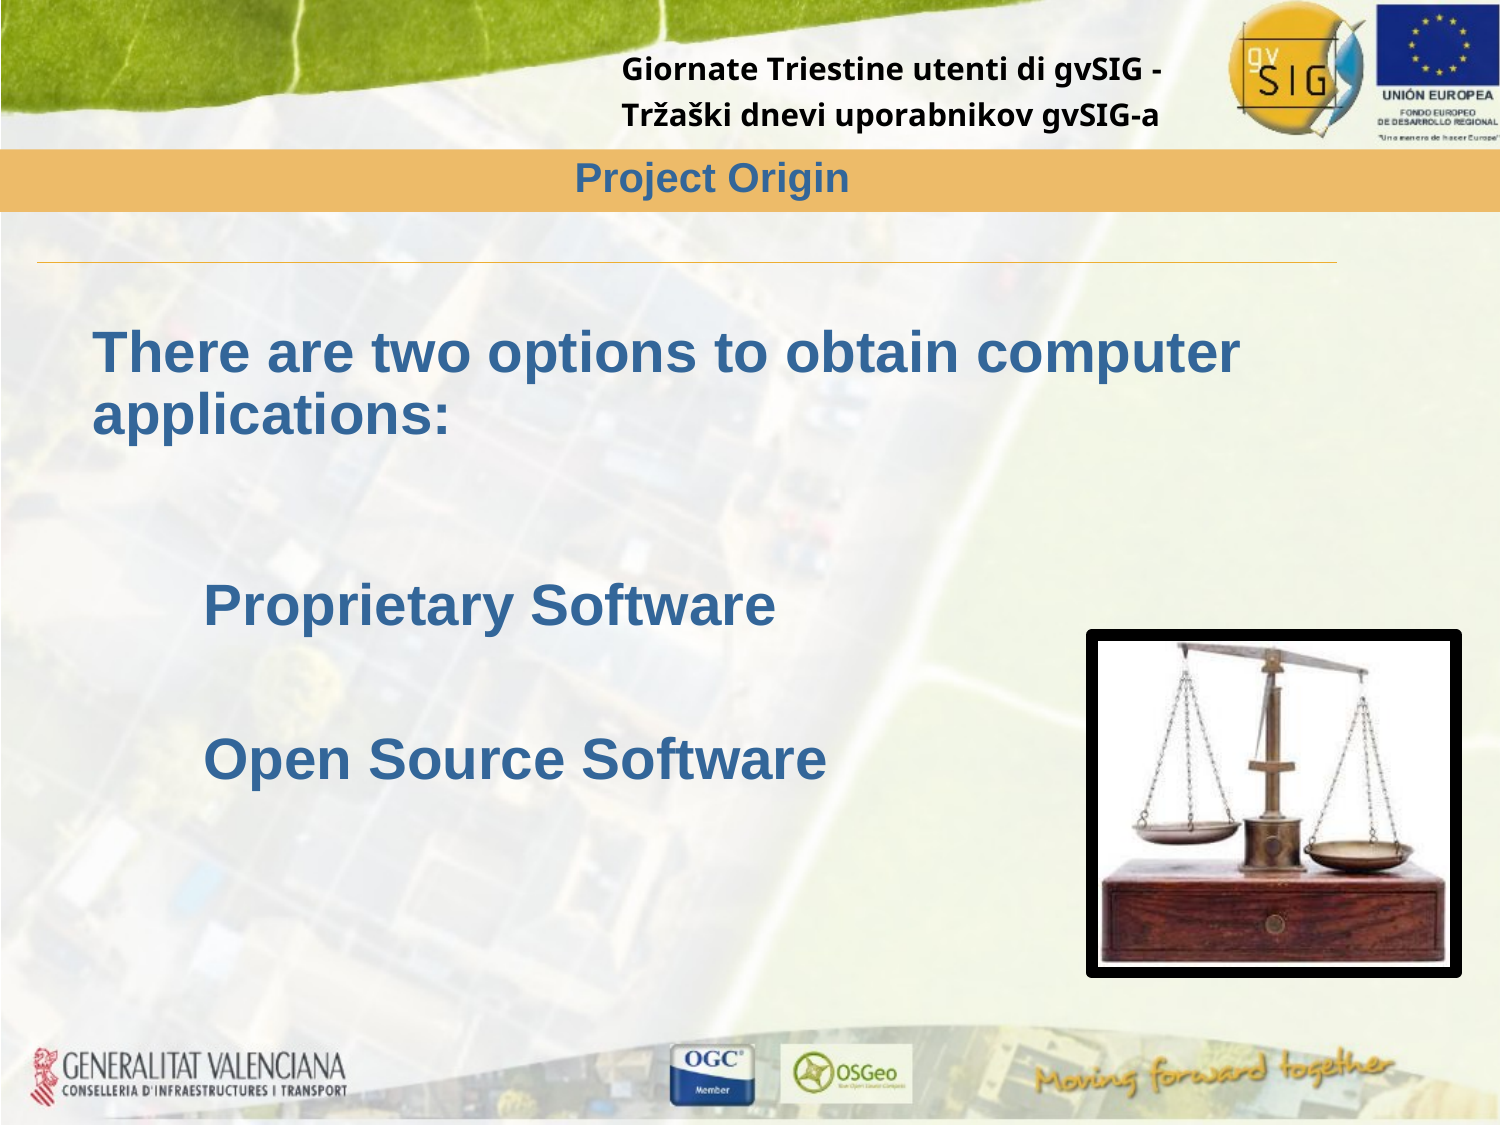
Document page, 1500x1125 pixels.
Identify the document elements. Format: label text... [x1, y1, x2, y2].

text_box Project Origin [0, 149, 1426, 219]
list There are two options to obtain computer applications: Proprietary Software Open Source Software [92, 322, 1443, 1065]
picture [1, 212, 1500, 1125]
picture [1, 0, 1500, 149]
